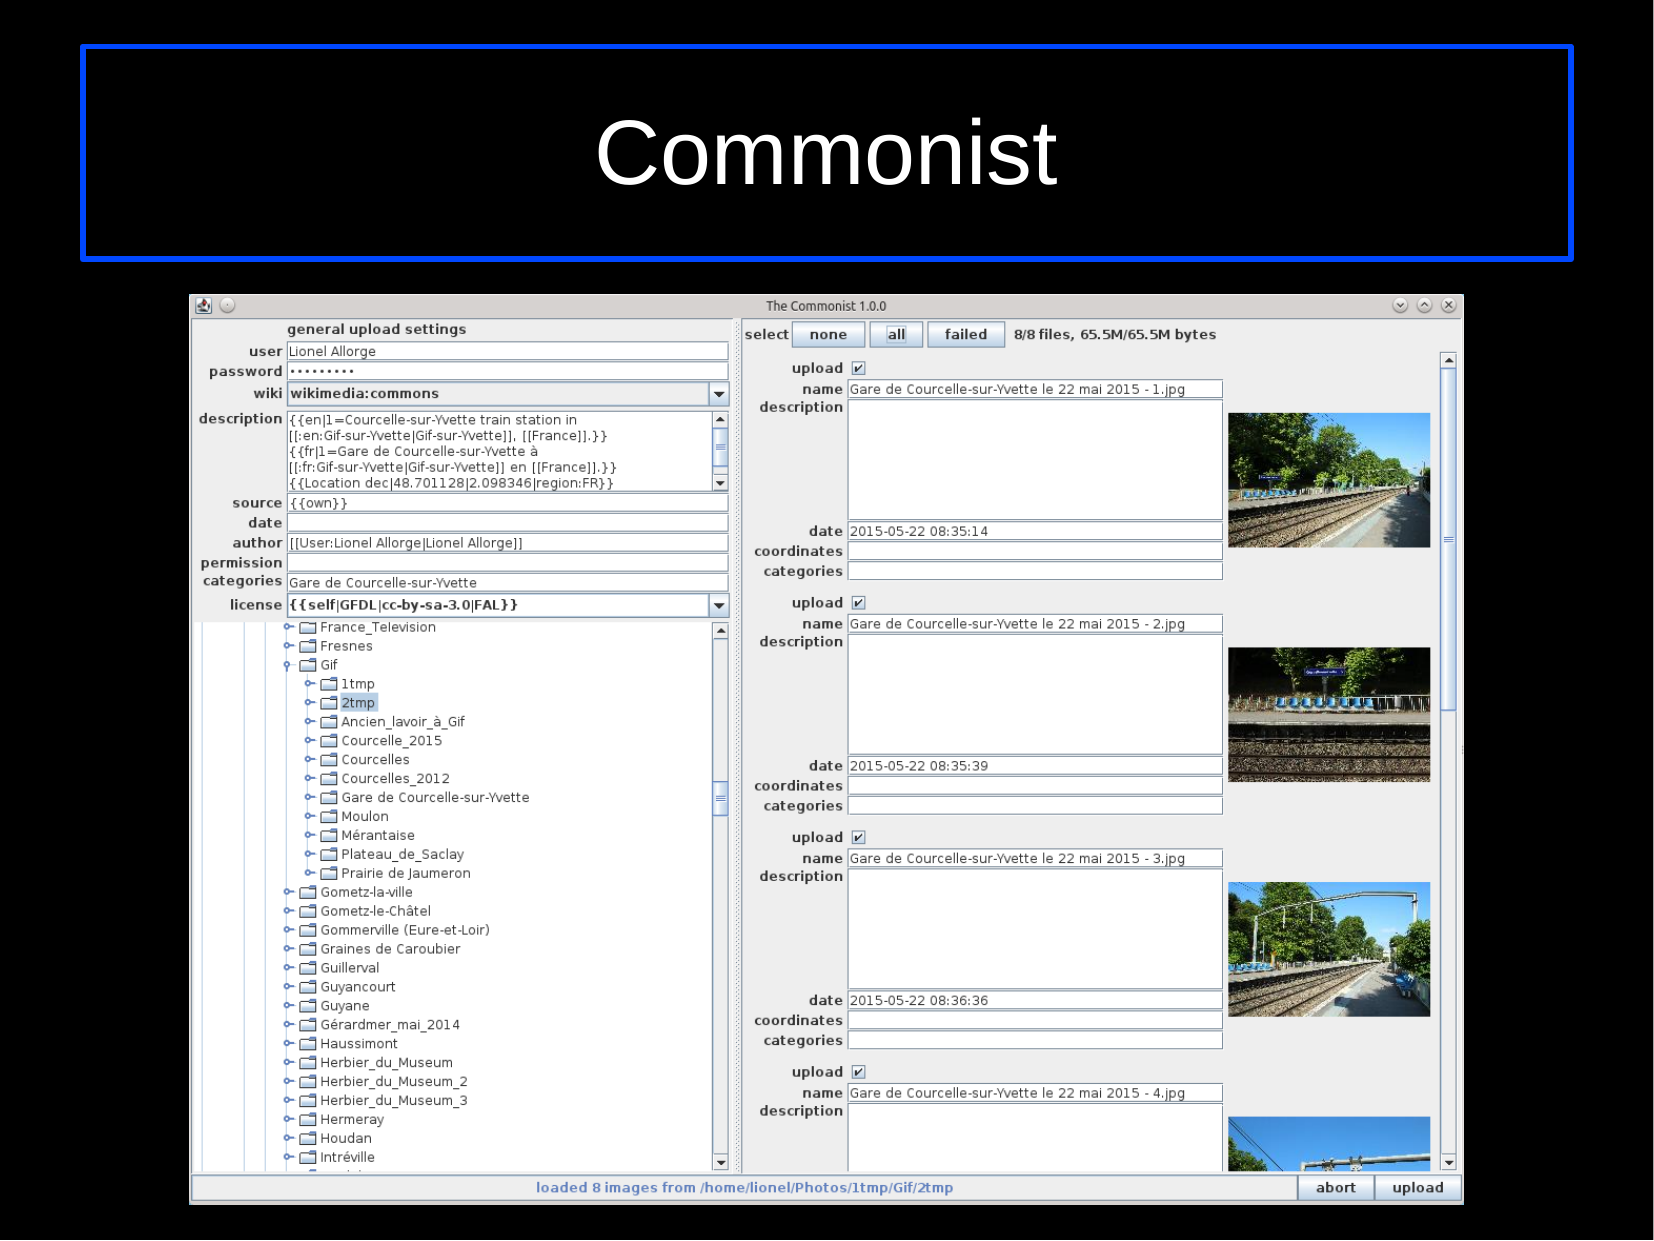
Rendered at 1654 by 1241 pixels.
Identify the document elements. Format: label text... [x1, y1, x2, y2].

title Commonist [82, 46, 1571, 260]
picture [189, 294, 1464, 1205]
